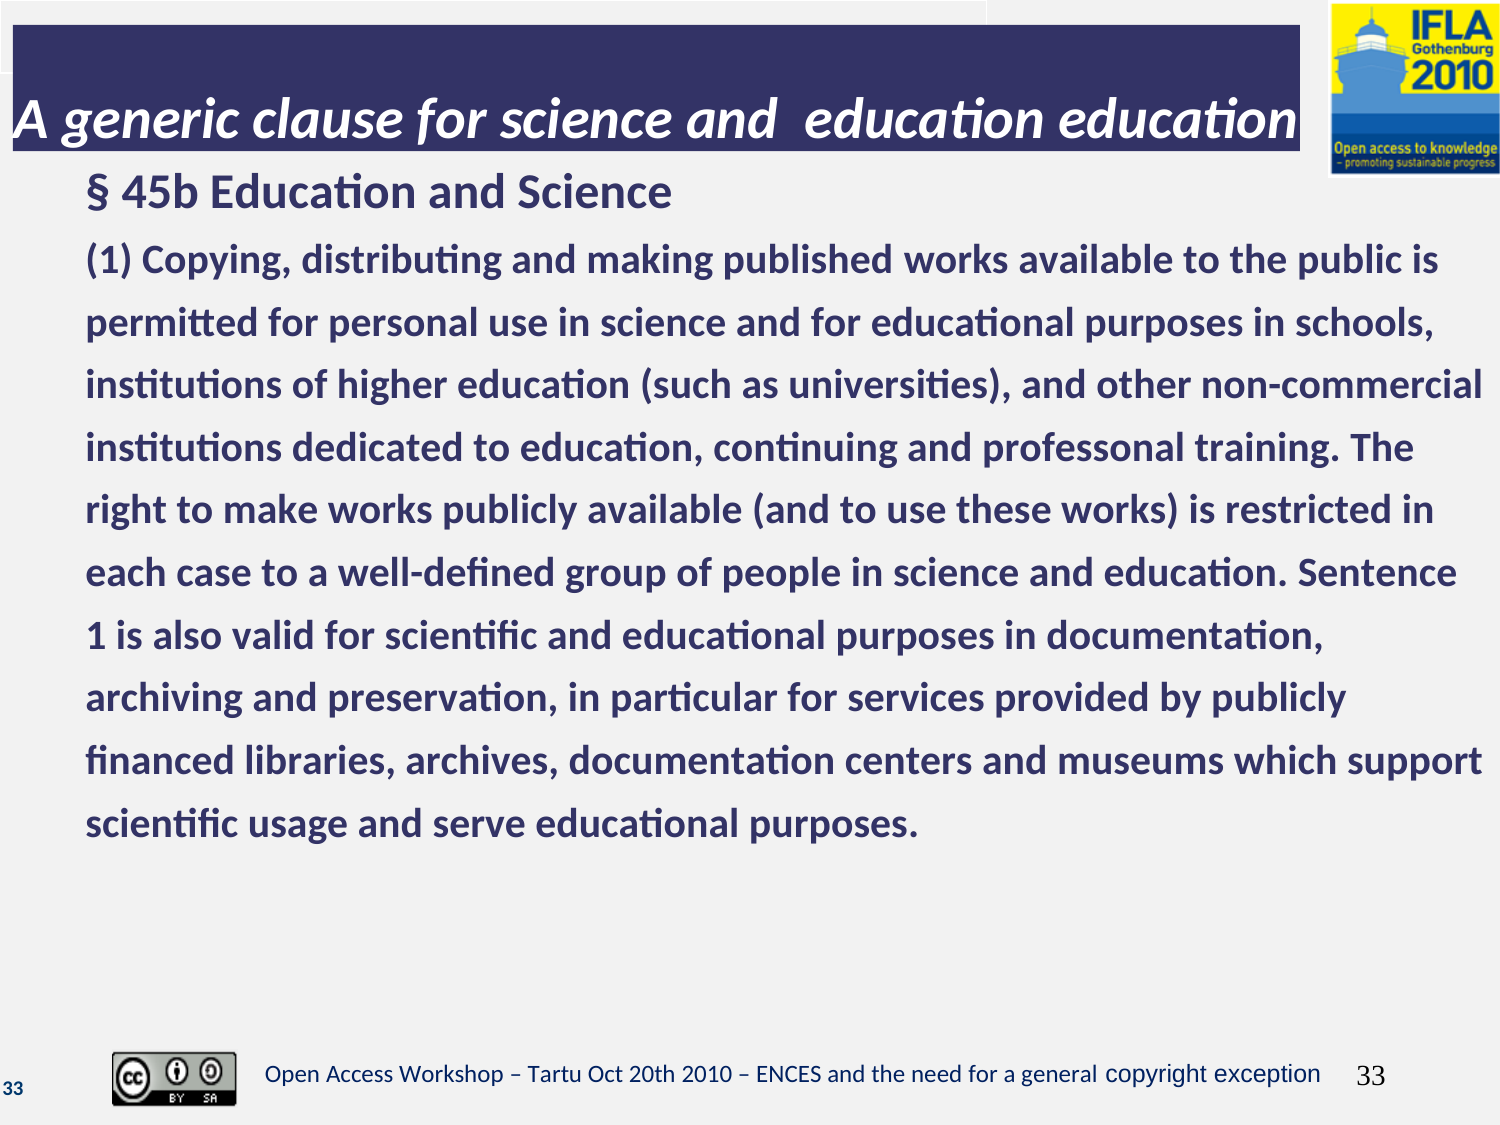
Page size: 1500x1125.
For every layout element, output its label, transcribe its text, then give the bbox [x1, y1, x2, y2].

text_box § 45b Education and Science (1) Copying, distributing and making published works available to the public is permitted for personal use in science and for educational purposes in schools, institutions of higher education (such as universities), and other non-commercial institutions dedicated to education, continuing and professonal training. The right to make works publicly available (and to use these works) is restricted in each case to a well-defined group of people in science and education. Sentence 1 is also valid for scientific and educational purposes in documentation, archiving and preservation, in particular for services provided by publicly financed libraries, archives, documentation centers and museums which support scientific usage and serve educational purposes. [70, 164, 1500, 1057]
title A generic clause for science and education education [12, 24, 1300, 152]
text_box 33 [1356, 1057, 1459, 1105]
